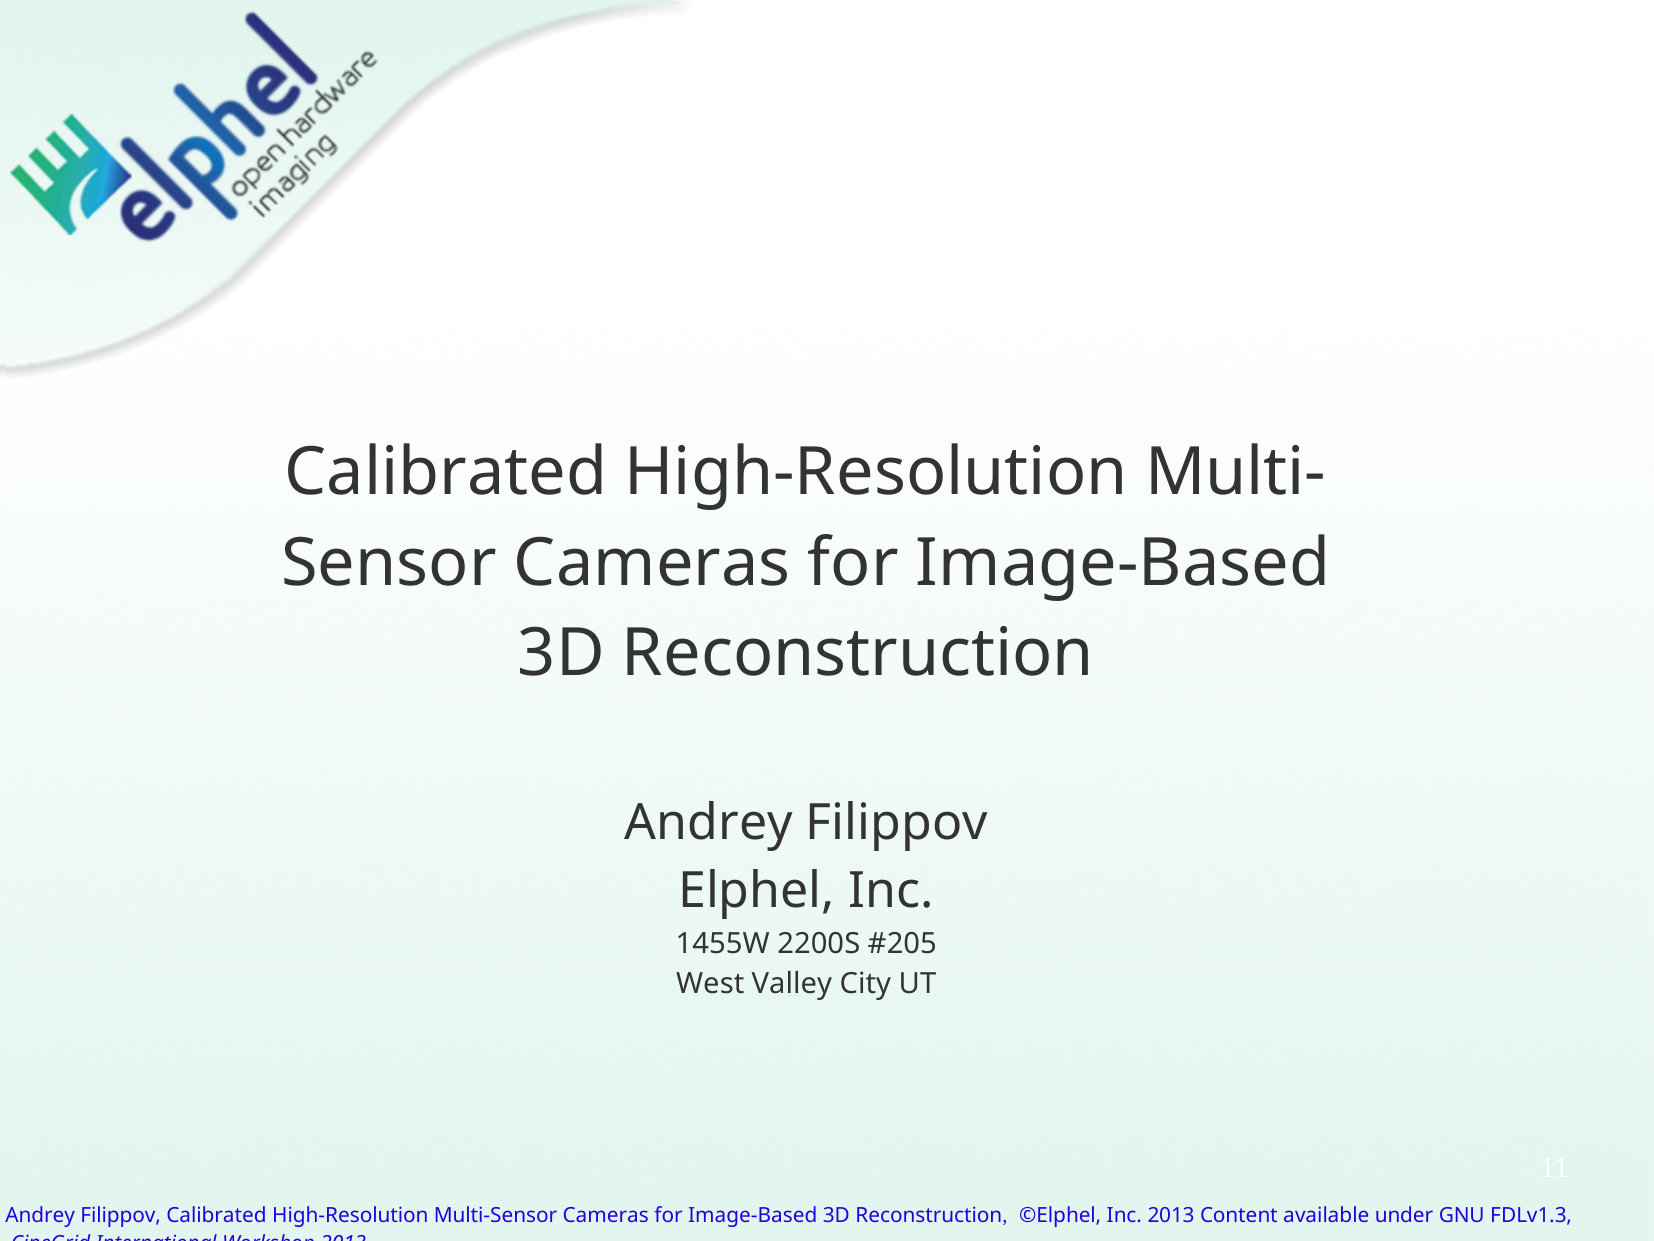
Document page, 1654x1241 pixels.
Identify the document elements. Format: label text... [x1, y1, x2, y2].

text_box Calibrated High-Resolution Multi-Sensor Cameras for Image-Based 3D Reconstruction Andrey Filippov Elphel, Inc. 1455W 2200S #205 West Valley City UT [243, 393, 1369, 1032]
picture [0, 0, 1654, 1241]
